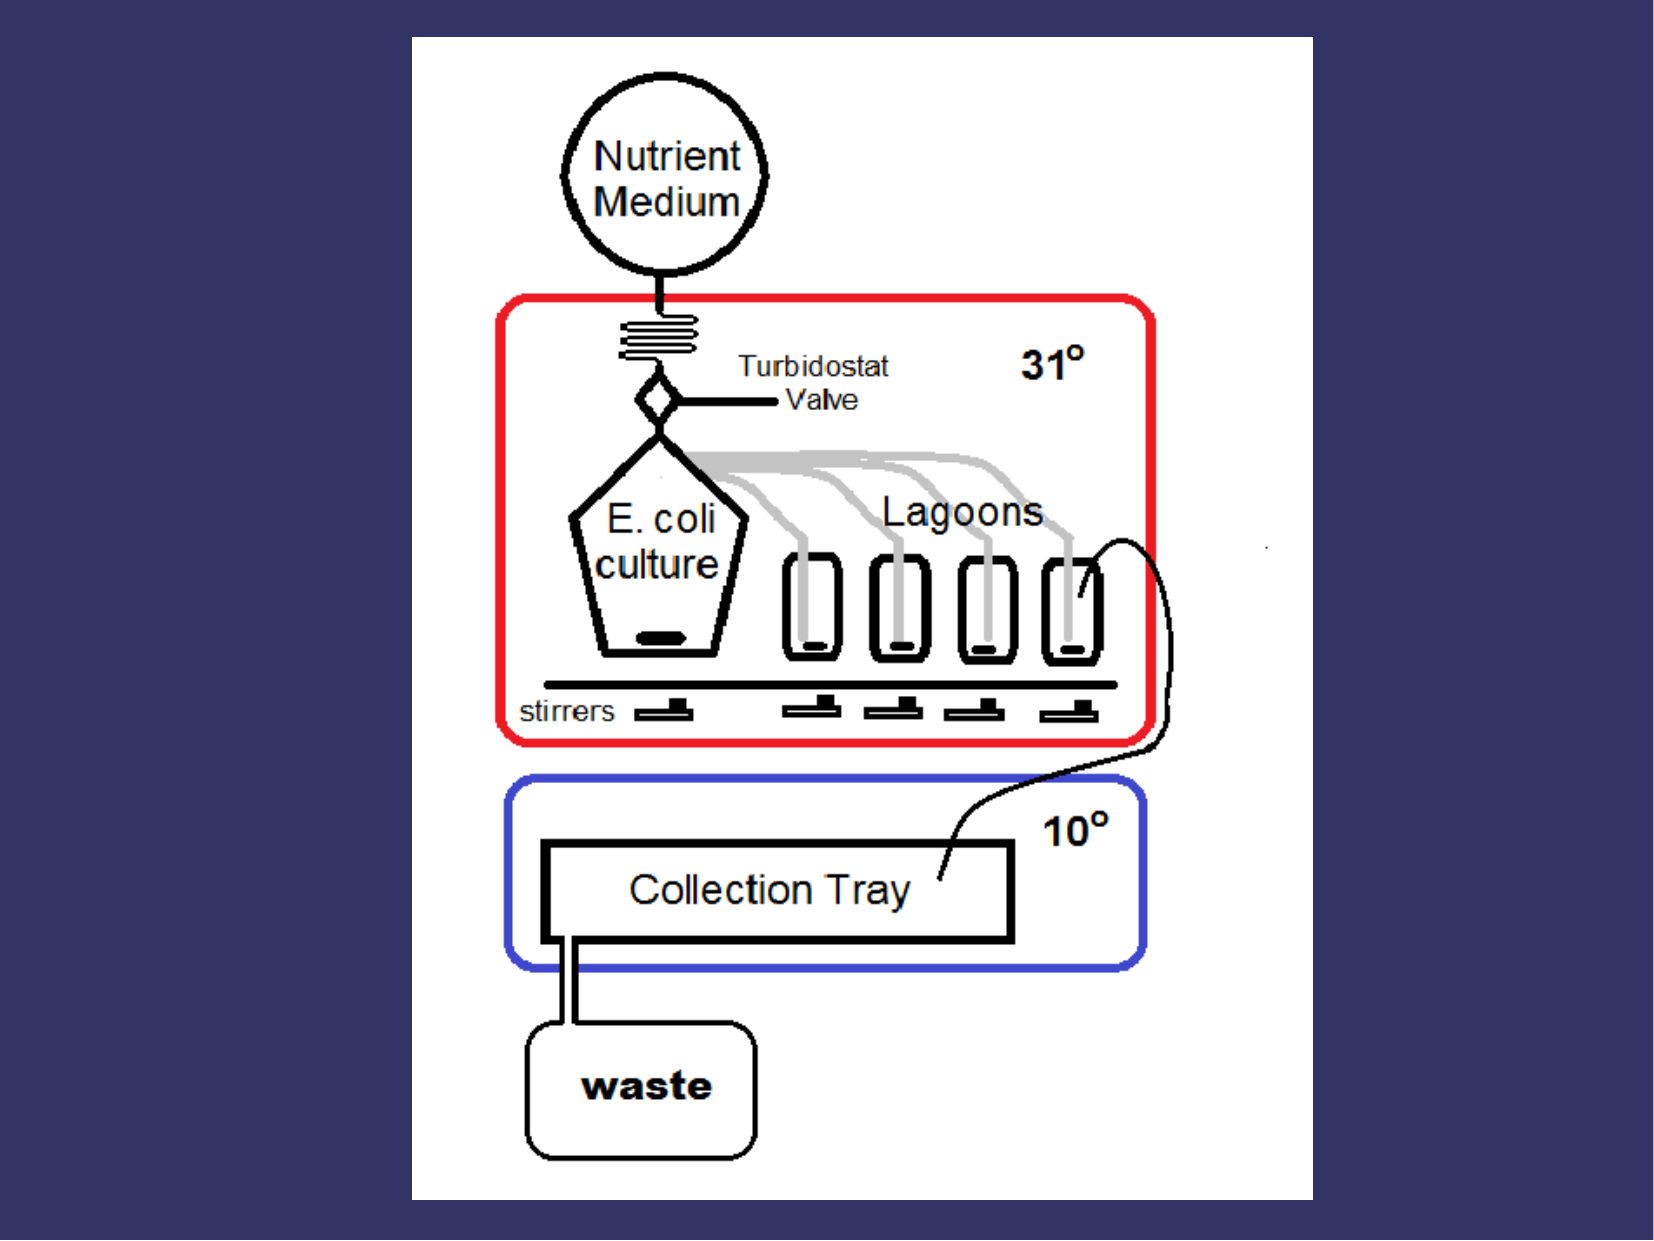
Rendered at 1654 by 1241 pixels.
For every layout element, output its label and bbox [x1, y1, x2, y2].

picture [412, 37, 1313, 1201]
